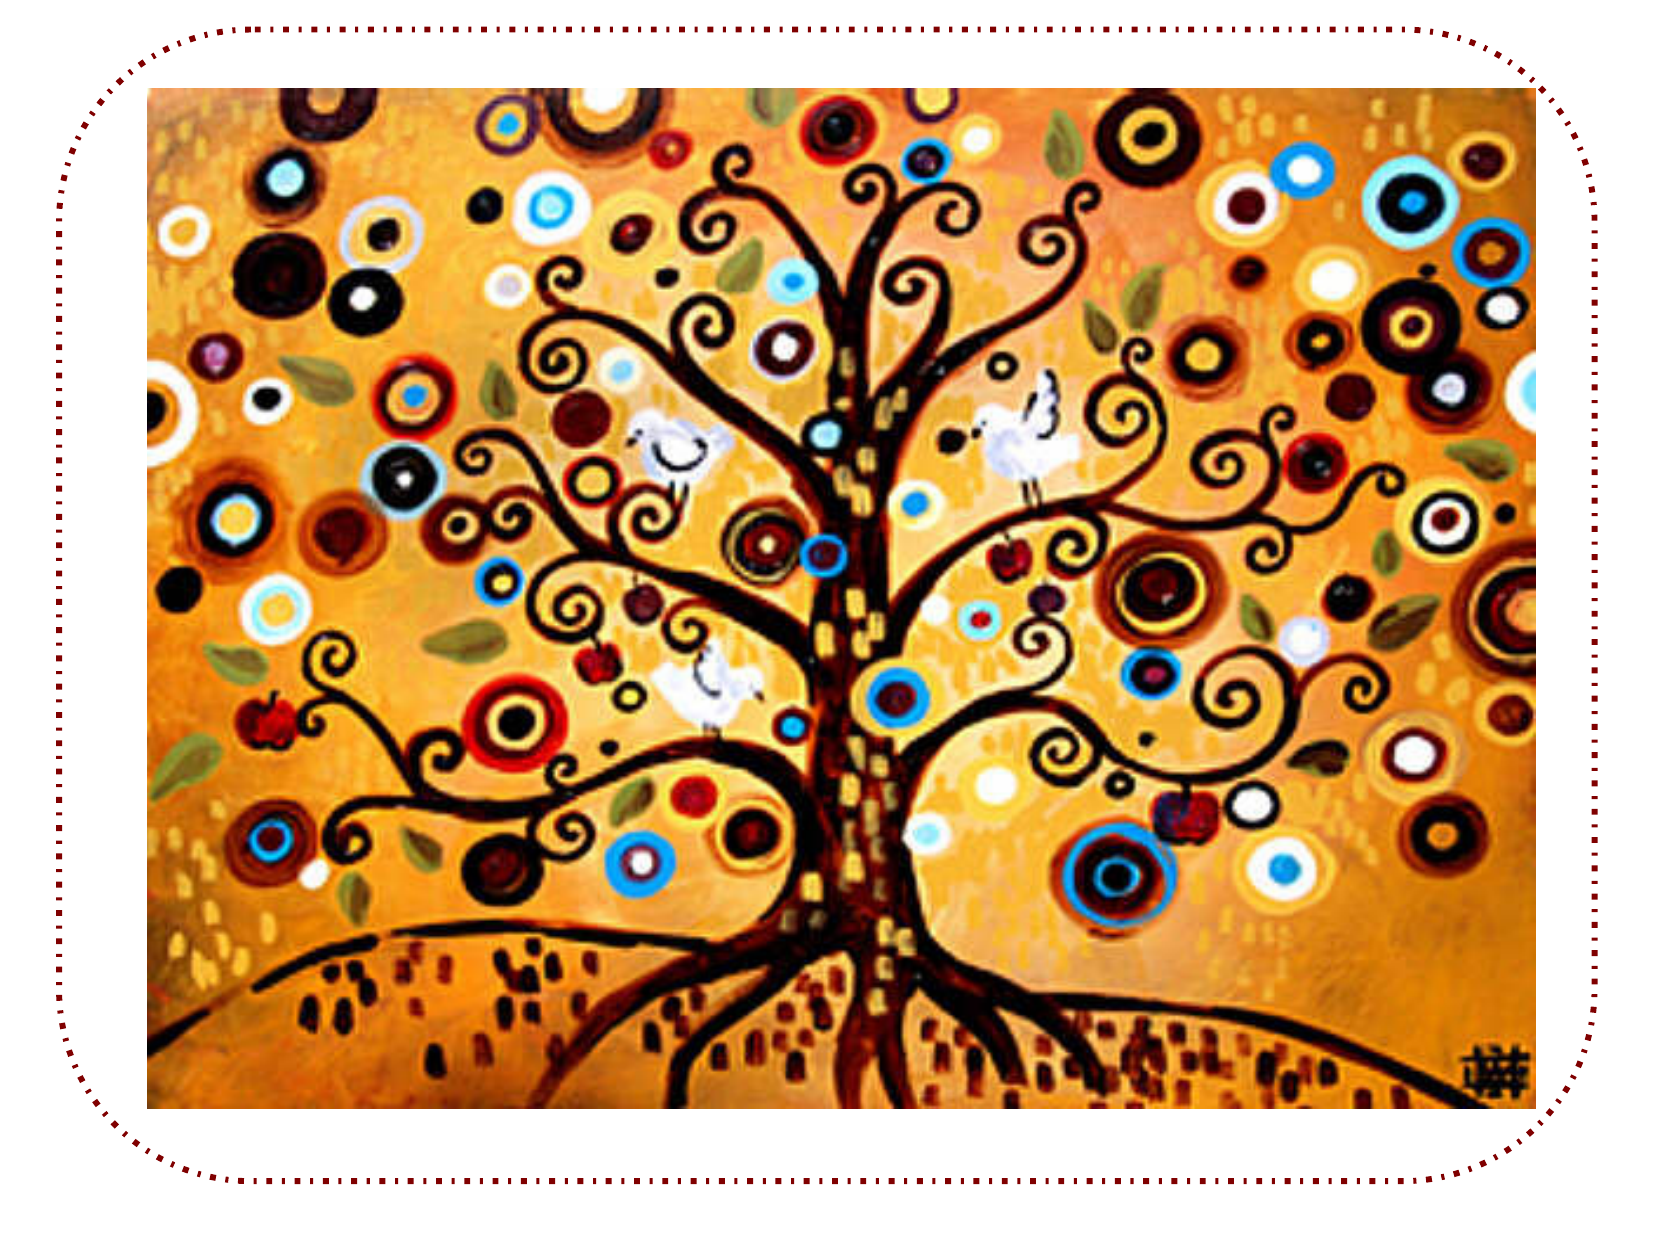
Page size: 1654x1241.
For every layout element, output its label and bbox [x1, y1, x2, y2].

picture [147, 88, 1536, 1109]
